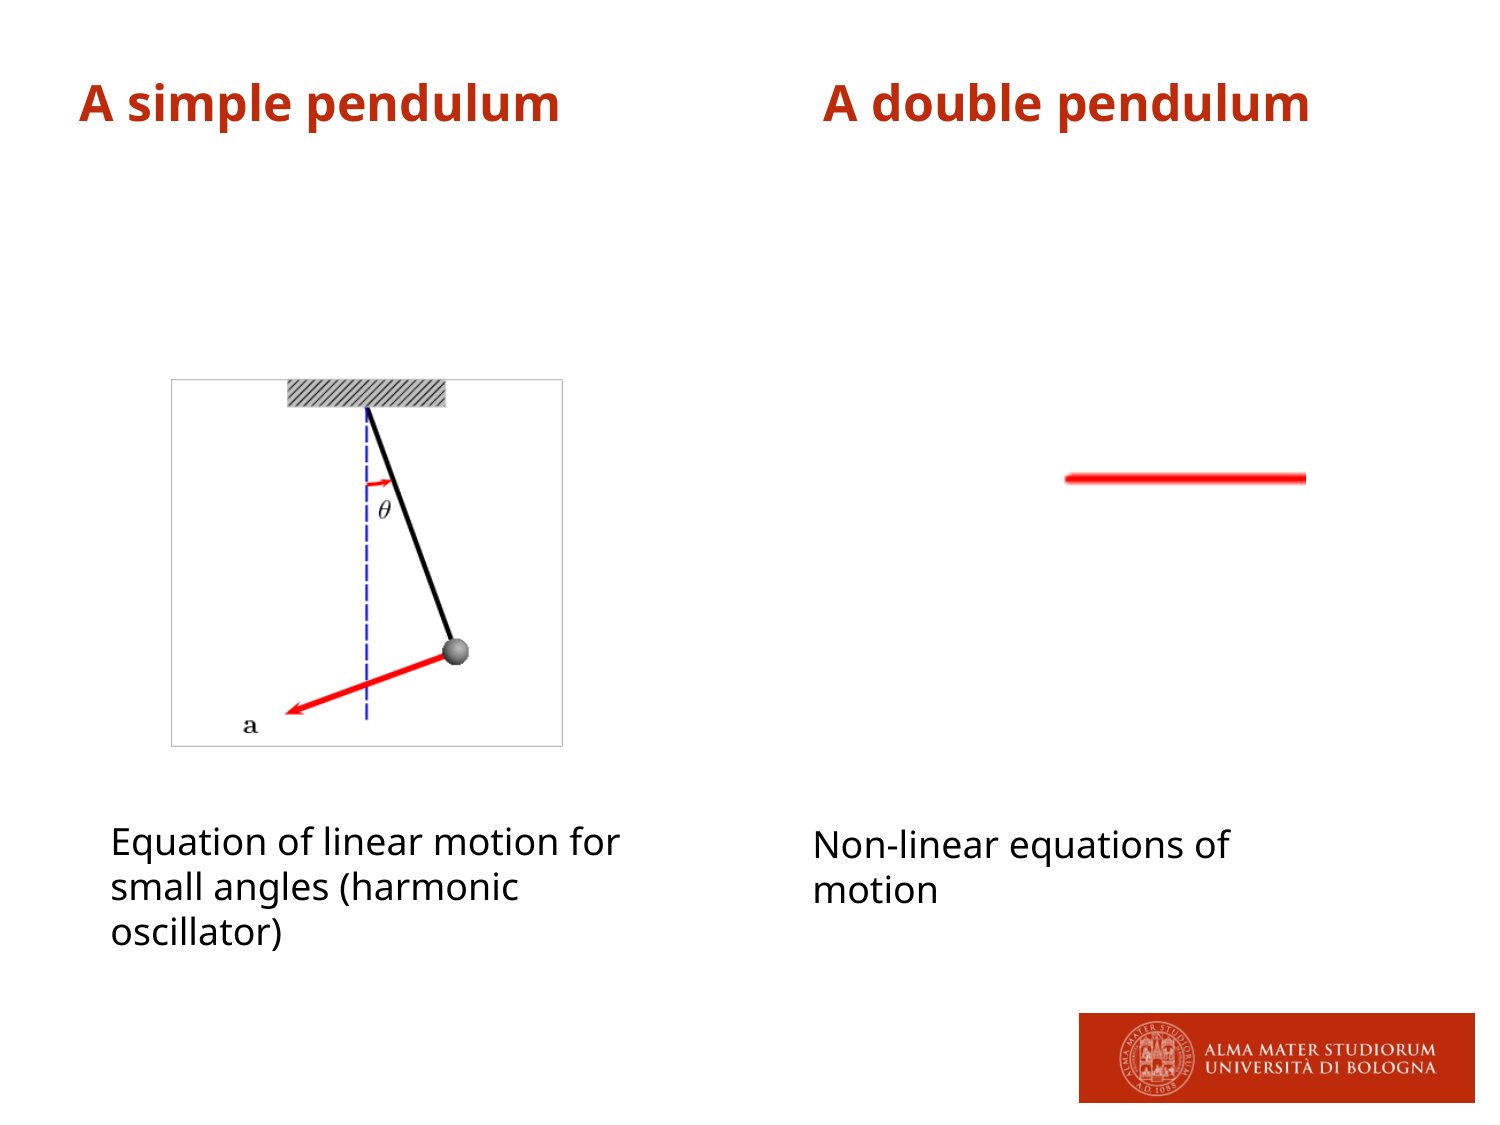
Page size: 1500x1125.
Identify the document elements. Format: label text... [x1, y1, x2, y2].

picture [171, 378, 563, 747]
picture [832, 361, 1306, 717]
list A simple pendulum [64, 78, 808, 185]
text_box Non-linear equations of motion [797, 813, 1341, 920]
text_box Equation of linear motion for small angles (harmonic oscillator) [95, 810, 639, 963]
text_box A double pendulum [808, 78, 1500, 185]
